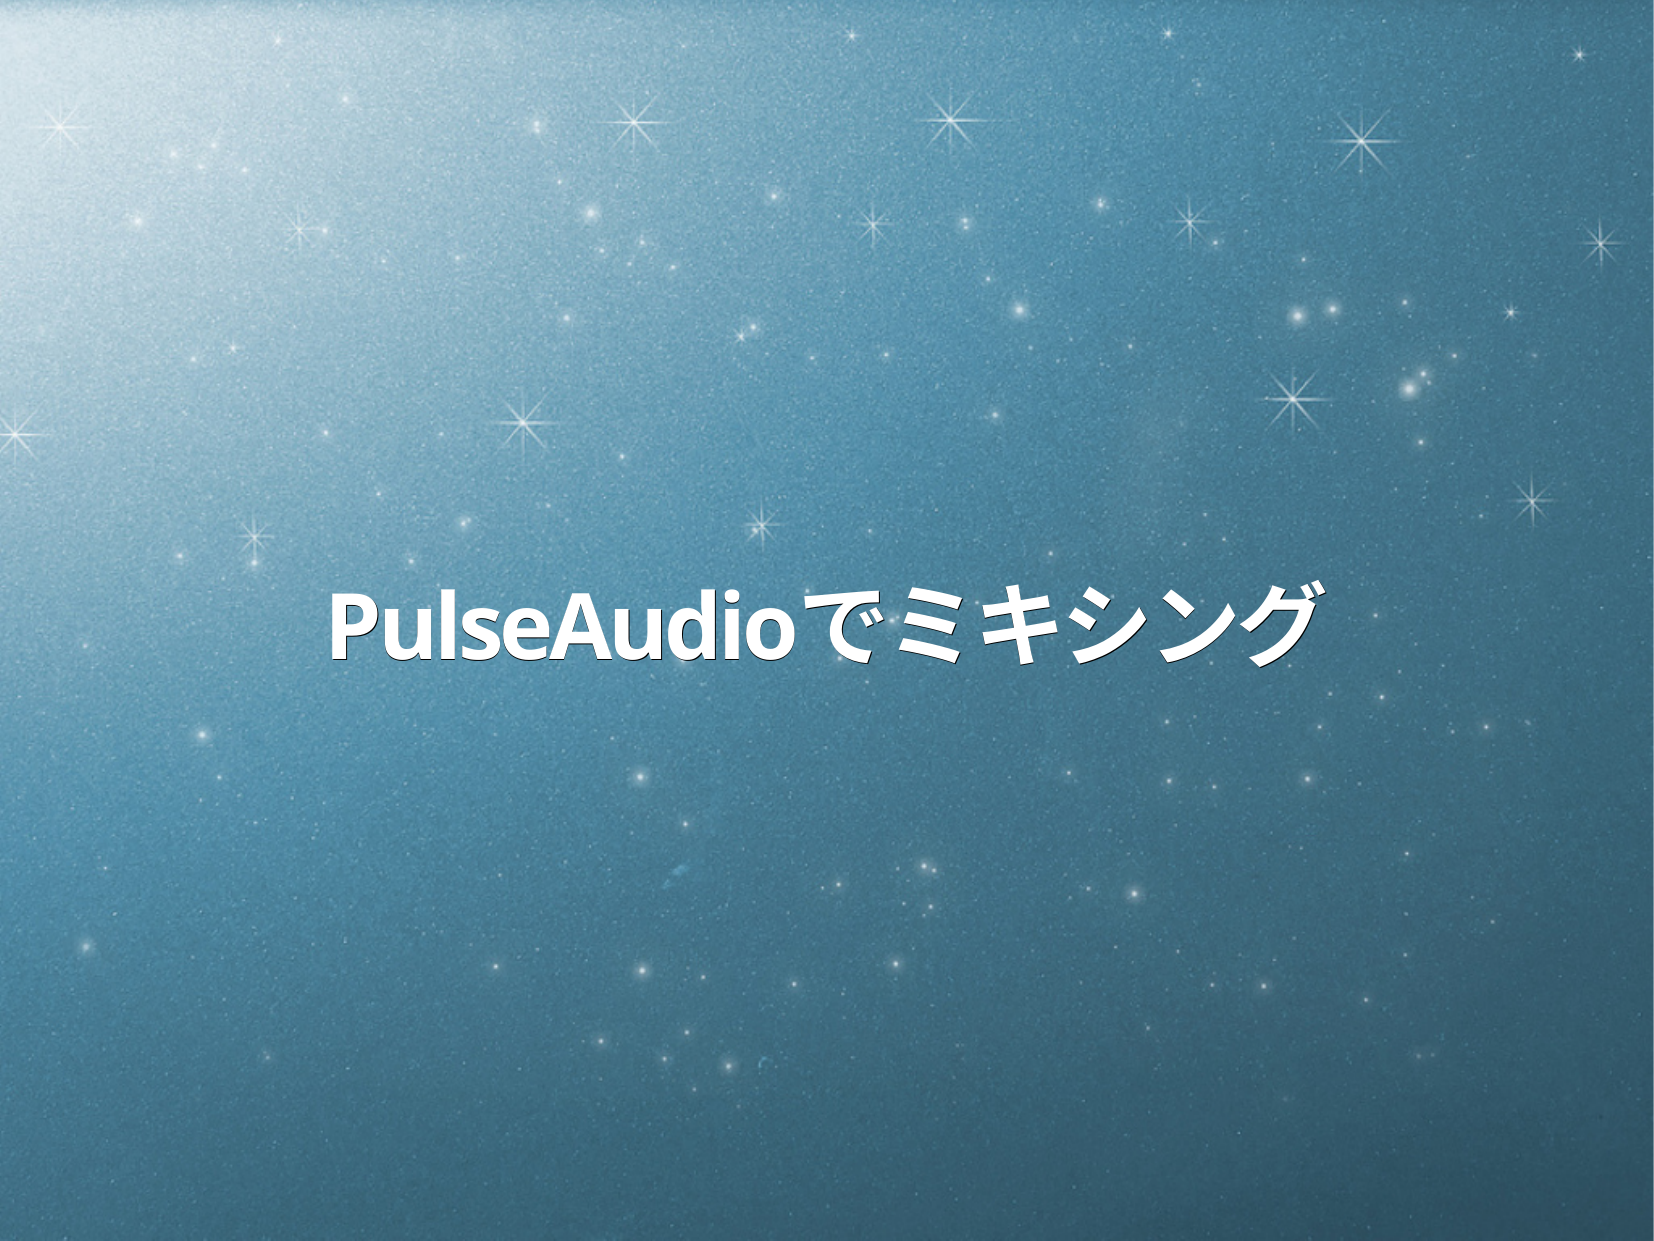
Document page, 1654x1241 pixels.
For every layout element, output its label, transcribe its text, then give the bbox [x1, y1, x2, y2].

picture [0, 0, 1654, 1241]
title PulseAudioでミキシング [82, 516, 1571, 724]
